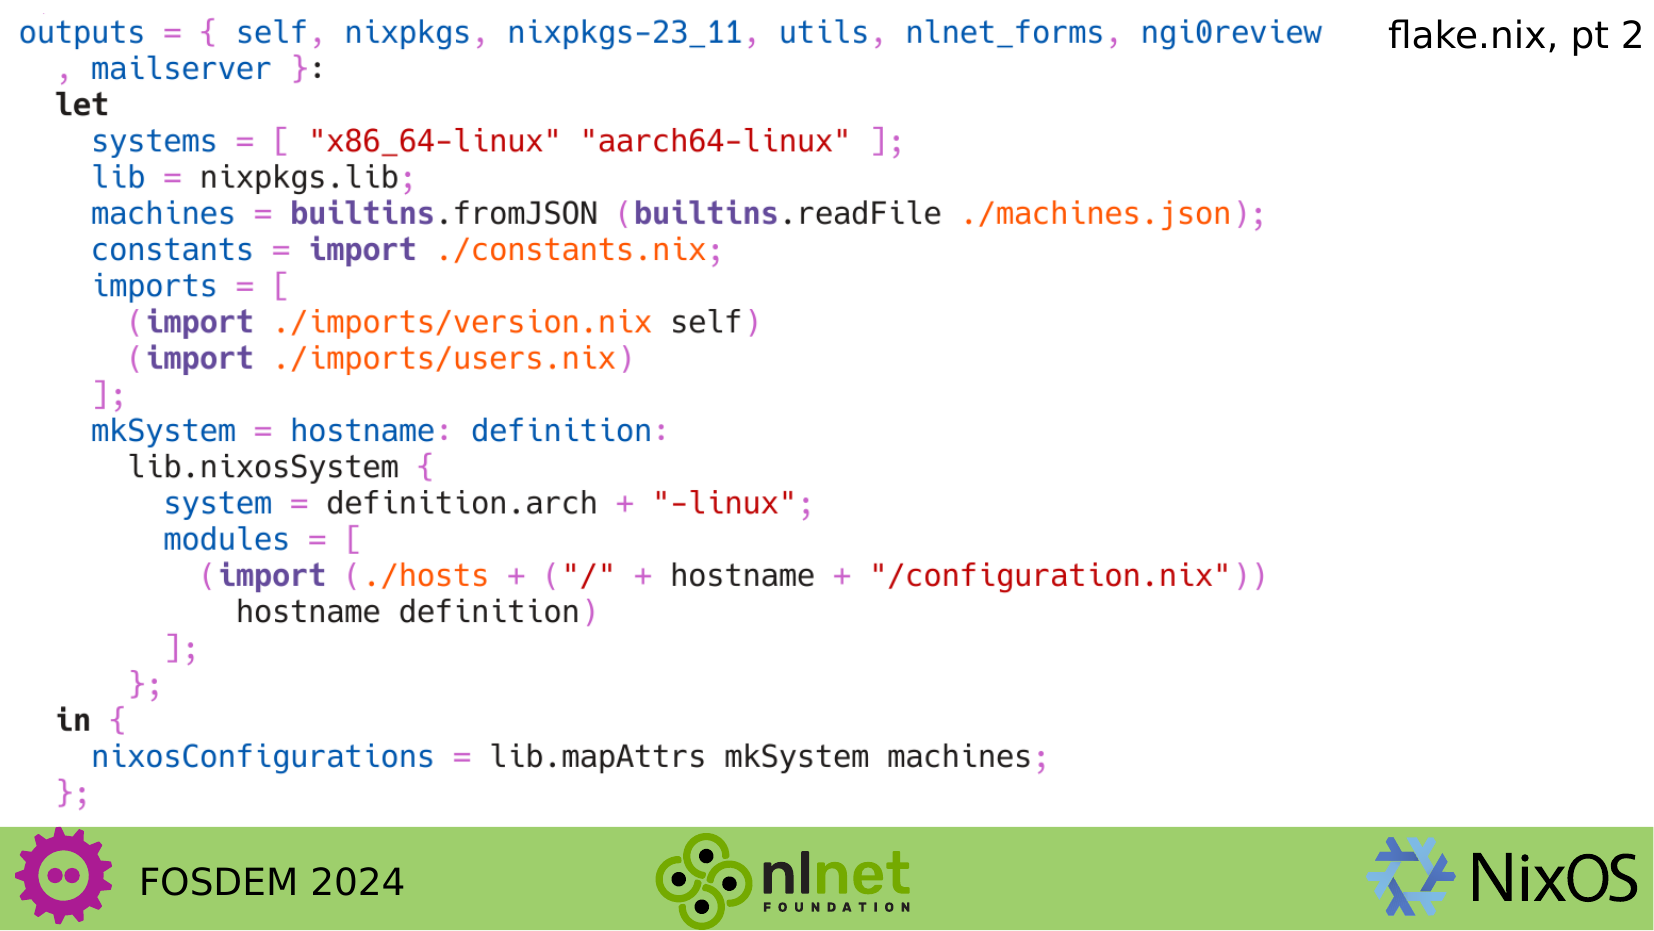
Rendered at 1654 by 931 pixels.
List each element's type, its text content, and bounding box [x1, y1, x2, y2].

picture [10, 13, 1396, 817]
text_box flake.nix, pt 2 [1373, 6, 1654, 87]
